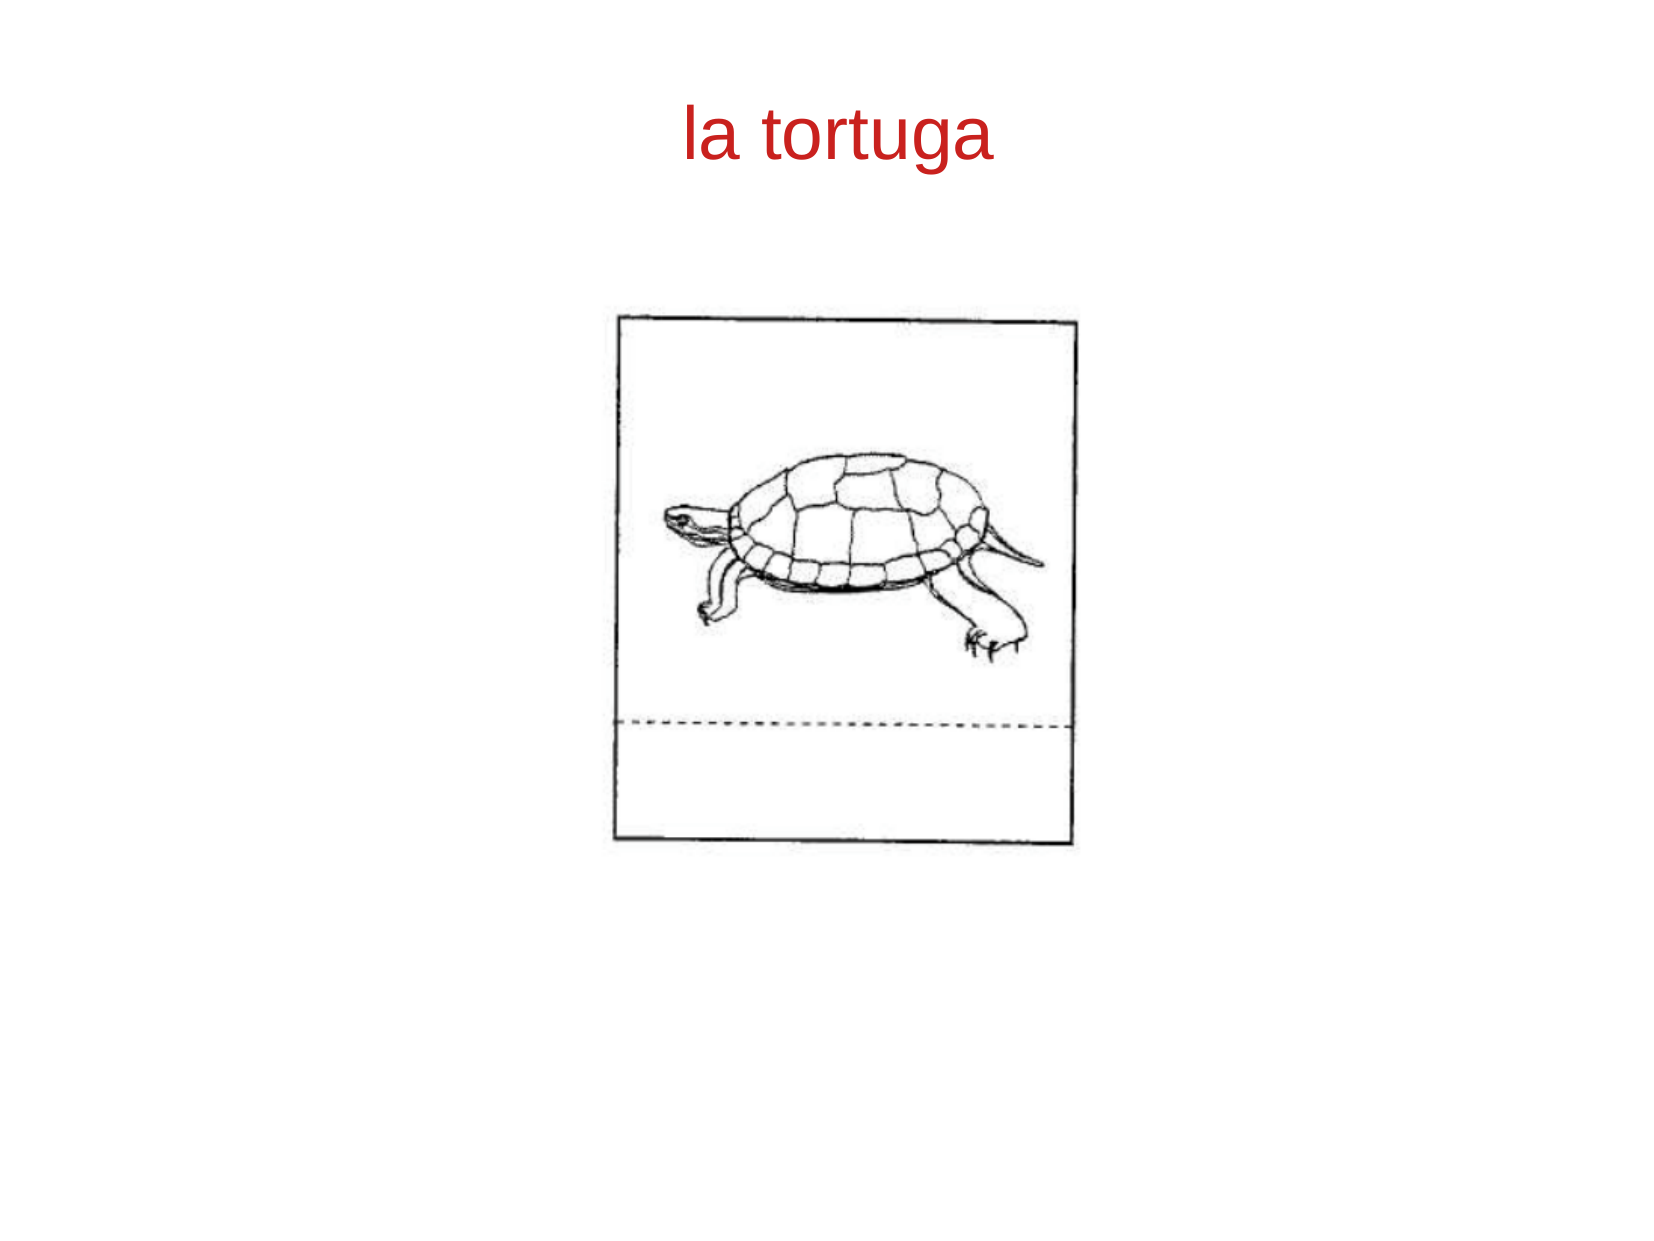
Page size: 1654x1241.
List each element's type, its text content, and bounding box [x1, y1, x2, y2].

text_box la tortuga [389, 58, 1288, 201]
picture [581, 291, 1094, 873]
